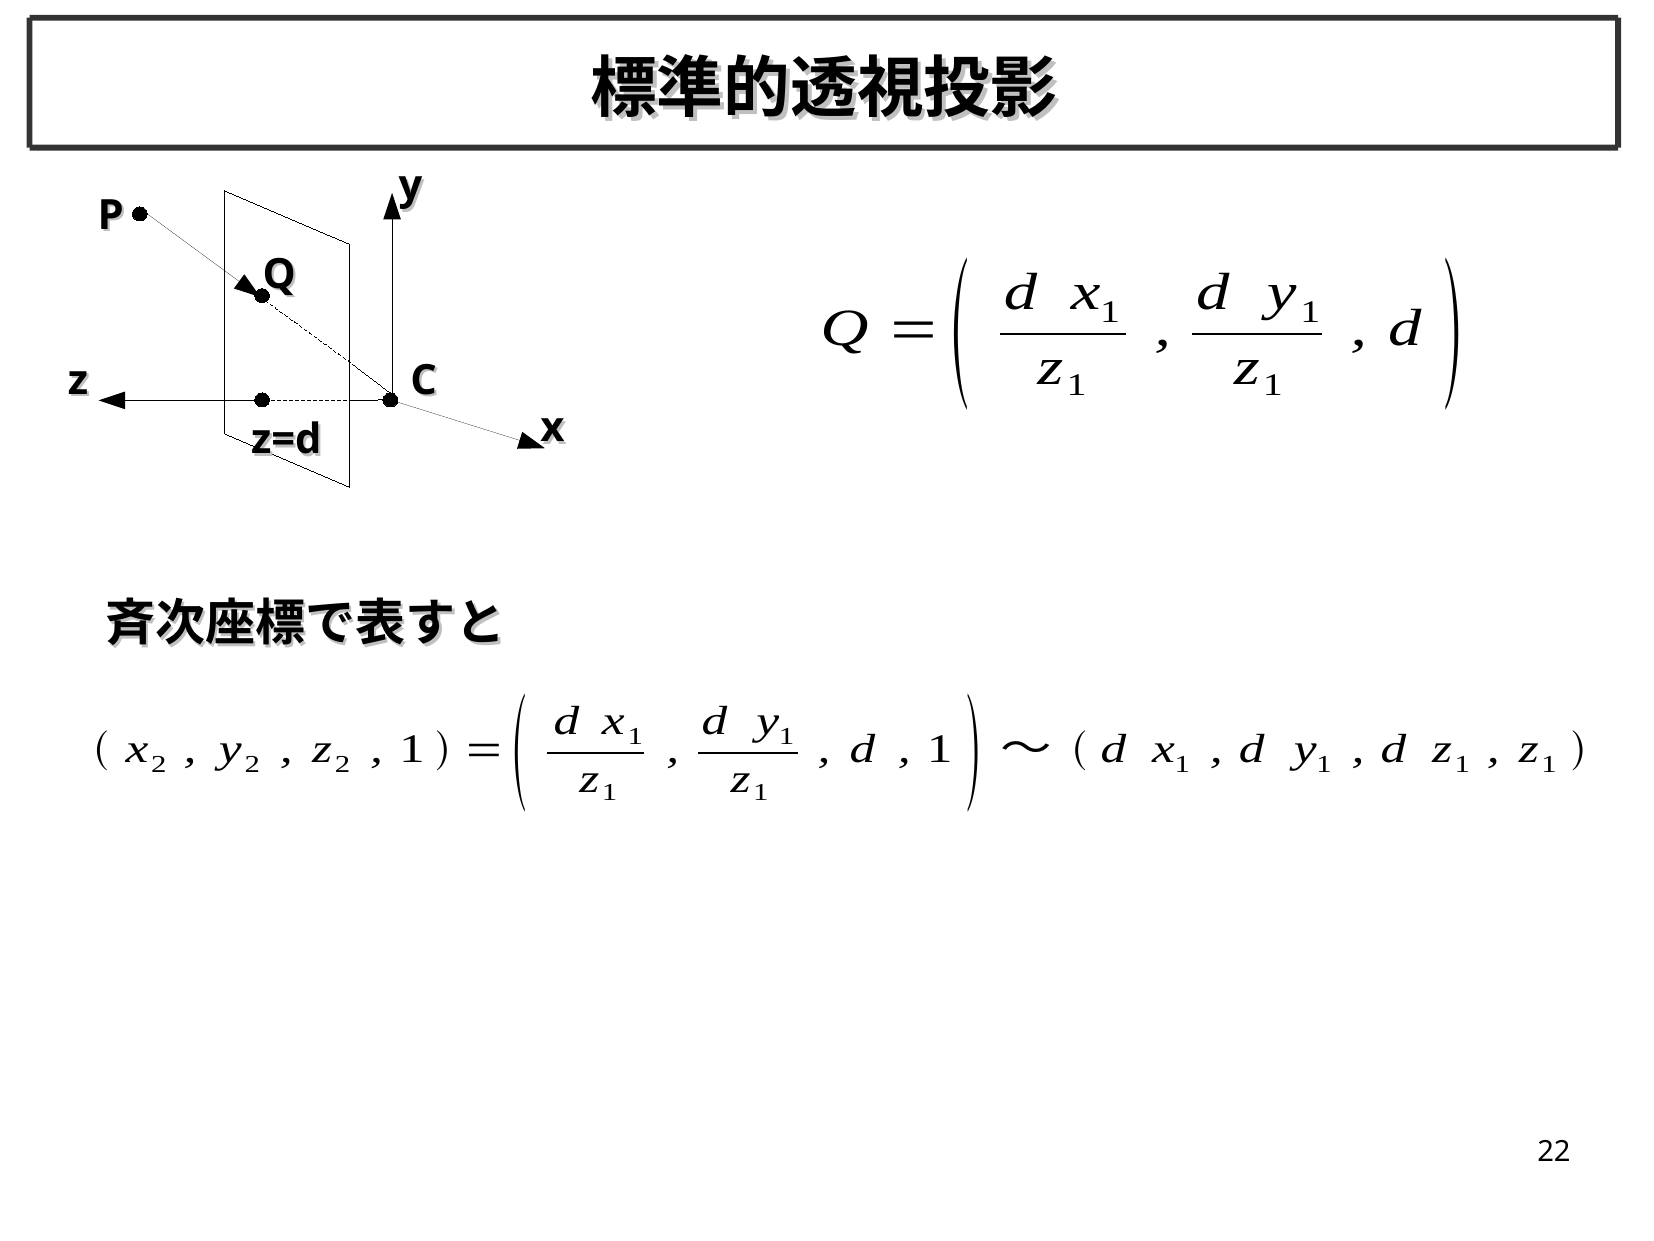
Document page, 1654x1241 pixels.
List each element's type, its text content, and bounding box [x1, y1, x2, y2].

text_box P [82, 177, 160, 249]
text_box 標準的透視投影 [29, 17, 1619, 148]
text_box z=d [236, 401, 343, 473]
text_box x [525, 389, 603, 461]
text_box C [395, 342, 473, 414]
text_box z [53, 342, 130, 414]
chart [70, 691, 1599, 813]
text_box y [383, 147, 461, 219]
text_box [382, 393, 395, 407]
text_box Q [248, 236, 325, 308]
chart [791, 253, 1489, 411]
text_box 斉次座標で表すと [90, 575, 483, 644]
text_box [254, 392, 270, 401]
